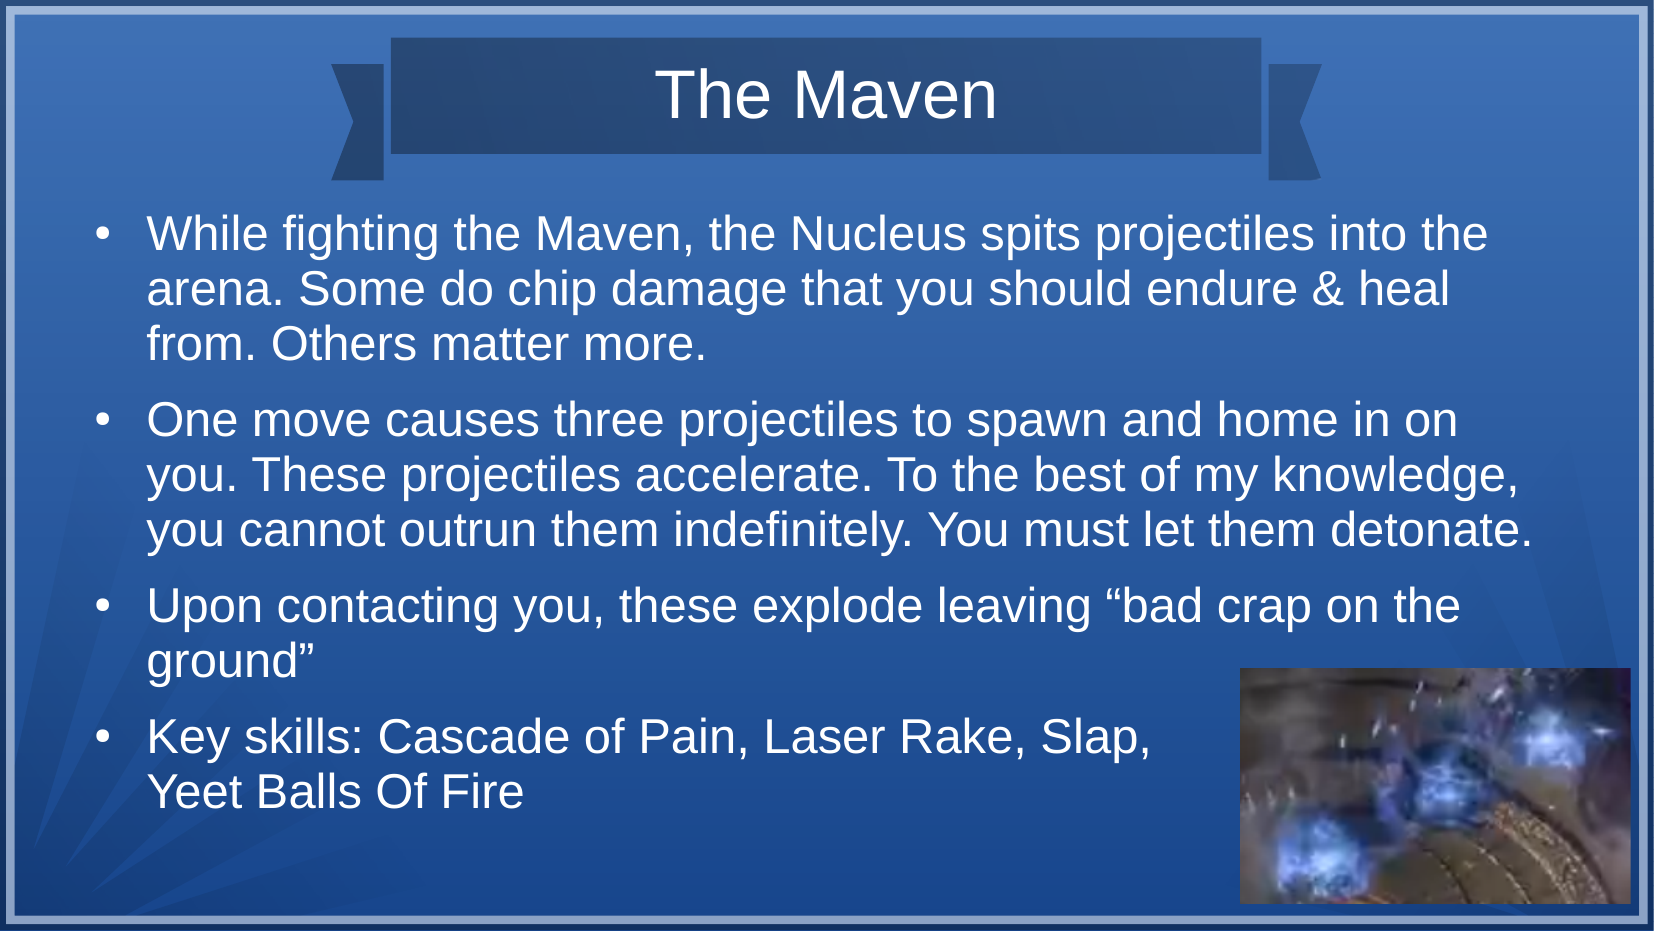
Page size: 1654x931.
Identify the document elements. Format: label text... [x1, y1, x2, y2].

title The Maven [389, 35, 1264, 154]
picture [1240, 668, 1631, 904]
list While fighting the Maven, the Nucleus spits projectiles into the arena. Some do chip damage that you should endure & heal from. Others matter more. One move causes three projectiles to spawn and home in on you. These projectiles accelerate. To the best of my knowledge, you cannot outrun them indefinitely. You must let them detonate. Upon contacting you, these explode leaving “bad crap on the ground” Key skills: Cascade of Pain, Laser Rake, Slap, Yeet Balls Of Fire [76, 206, 1565, 869]
